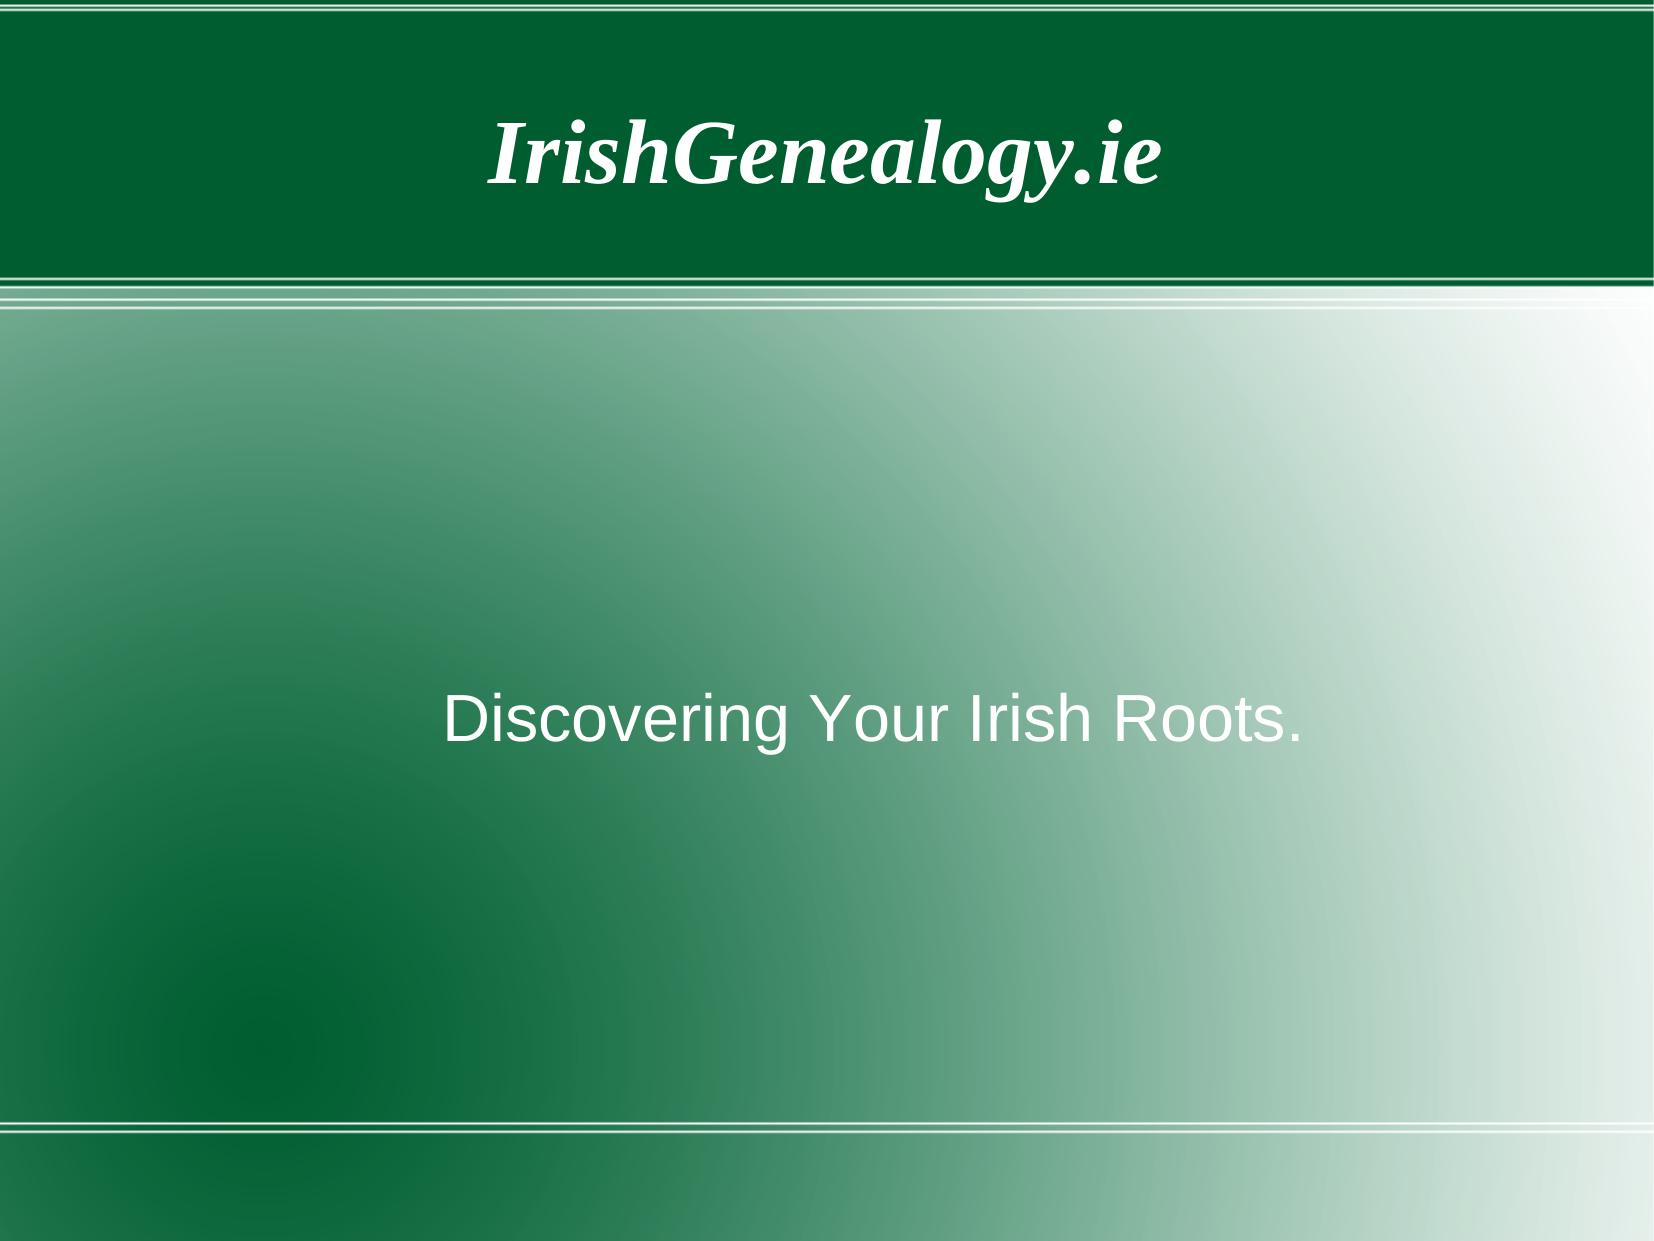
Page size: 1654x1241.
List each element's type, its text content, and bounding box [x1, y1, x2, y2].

picture [0, 0, 1654, 1241]
subtitle Discovering Your Irish Roots. [178, 364, 1570, 1147]
title IrishGenealogy.ie [82, 49, 1571, 257]
